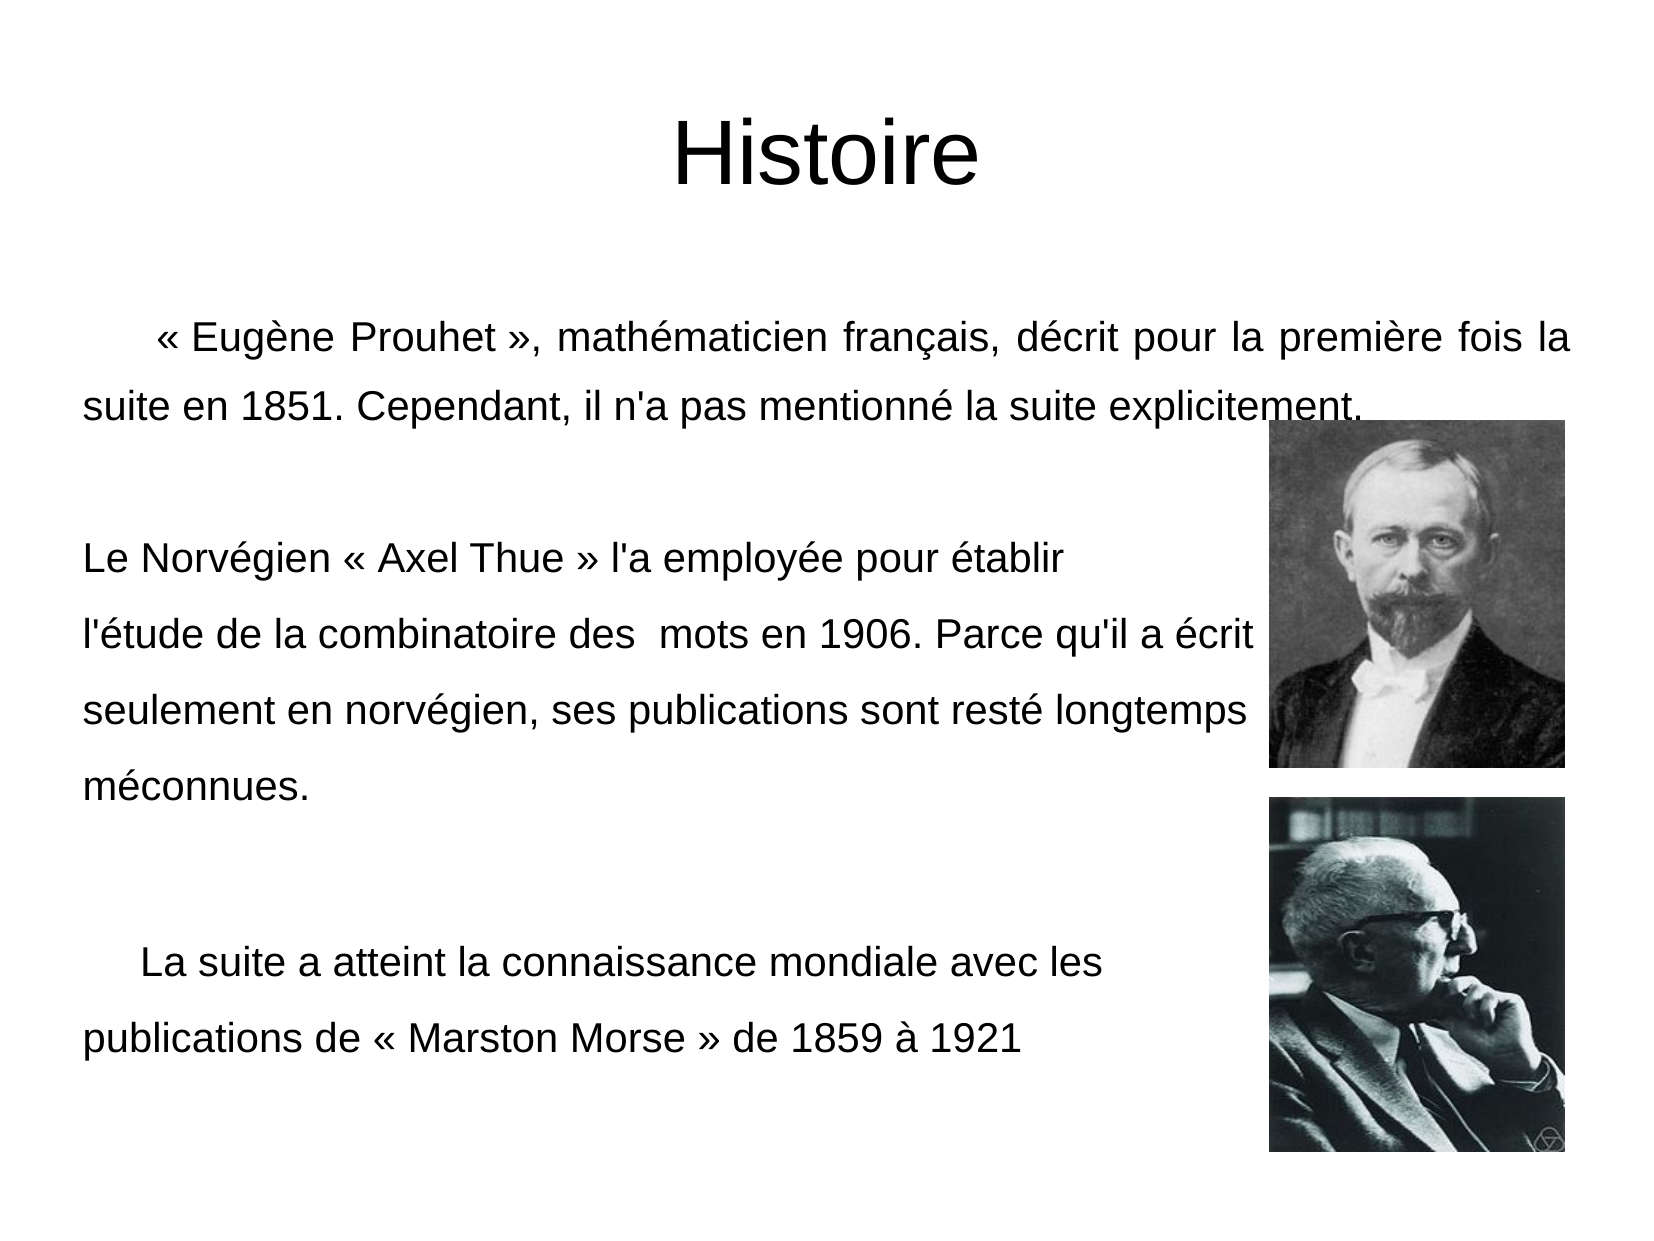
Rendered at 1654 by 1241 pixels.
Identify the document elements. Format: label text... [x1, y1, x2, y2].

title Histoire [82, 49, 1571, 257]
picture [1269, 420, 1565, 768]
list « Eugène Prouhet », mathématicien français, décrit pour la première fois la suite en 1851. Cependant, il n'a pas mentionné la suite explicitement. Le Norvégien « Axel Thue » l'a employée pour établir l'étude de la combinatoire des mots en 1906. Parce qu'il a écrit seulement en norvégien, ses publications sont resté longtemps méconnues. La suite a atteint la connaissance mondiale avec les publications de « Marston Morse » de 1859 à 1921 [82, 290, 1571, 1109]
picture [1269, 797, 1565, 1152]
